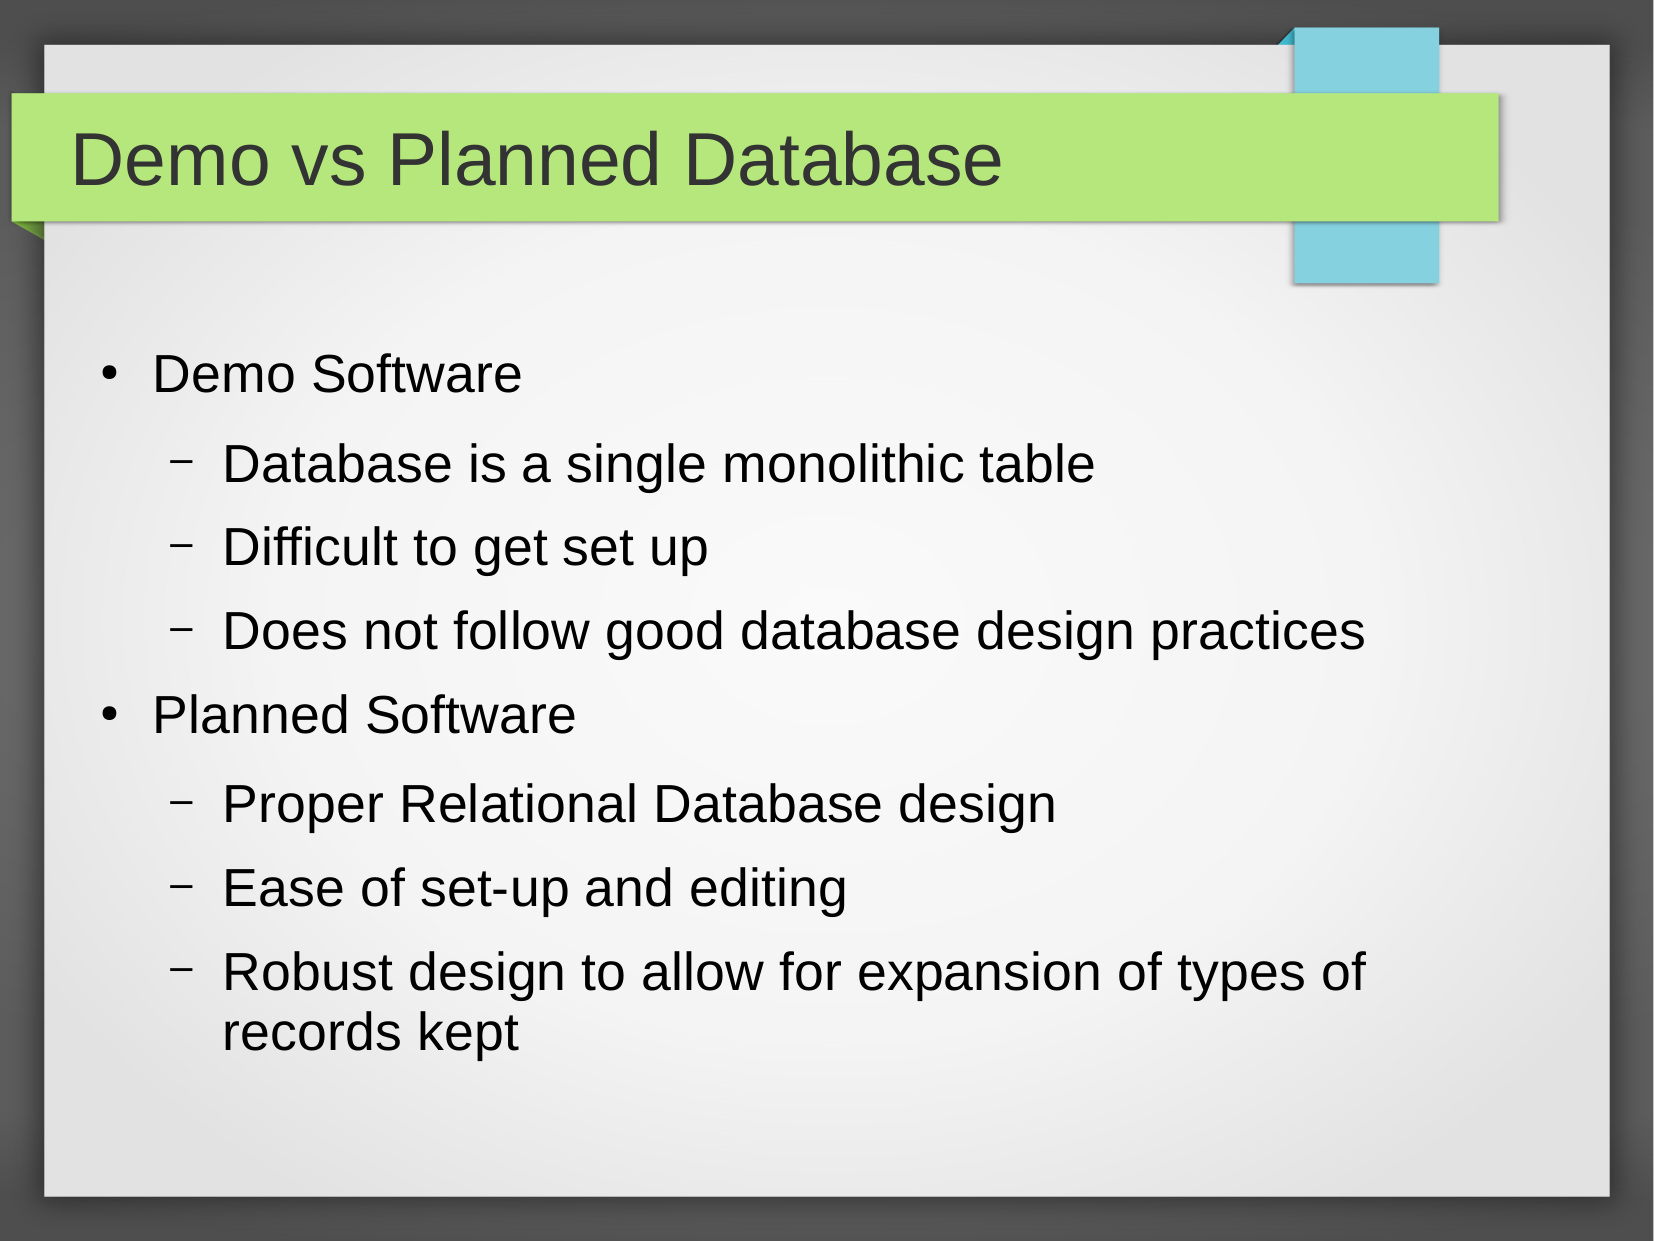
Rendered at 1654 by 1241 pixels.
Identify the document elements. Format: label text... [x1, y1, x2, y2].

title Demo vs Planned Database [70, 106, 1229, 213]
picture [0, 0, 1654, 1241]
list Demo Software Database is a single monolithic table Difficult to get set up Does not follow good database design practices Planned Software Proper Relational Database design Ease of set-up and editing Robust design to allow for expansion of types of records kept [82, 343, 1538, 1063]
